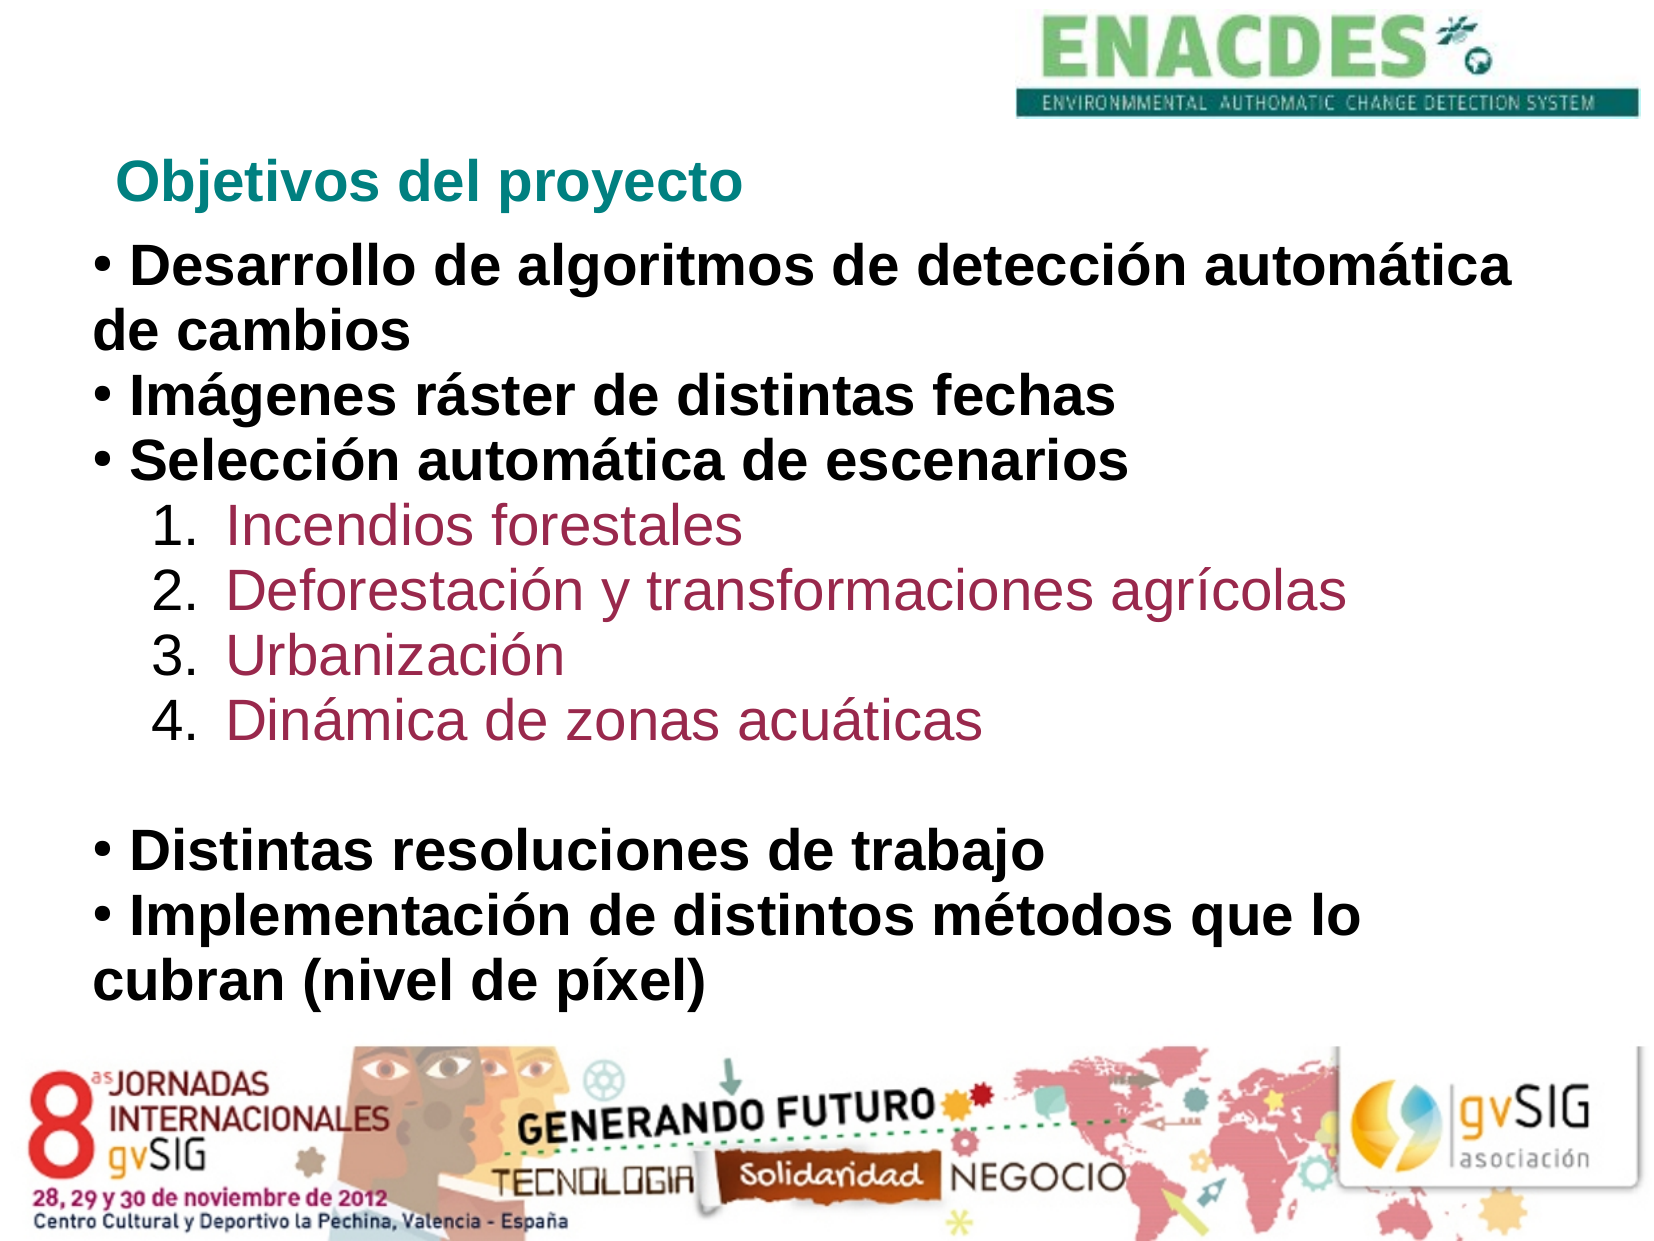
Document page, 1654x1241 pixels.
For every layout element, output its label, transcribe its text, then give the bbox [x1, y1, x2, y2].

text_box Objetivos del proyecto [84, 141, 641, 232]
subtitle Desarrollo de algoritmos de detección automática de cambios Imágenes ráster de distintas fechas Selección automática de escenarios Incendios forestales Deforestación y transformaciones agrícolas Urbanización Dinámica de zonas acuáticas Distintas resoluciones de trabajo Implementación de distintos métodos que lo cubran (nivel de píxel) [92, 159, 1548, 1152]
picture [0, 0, 1654, 1241]
